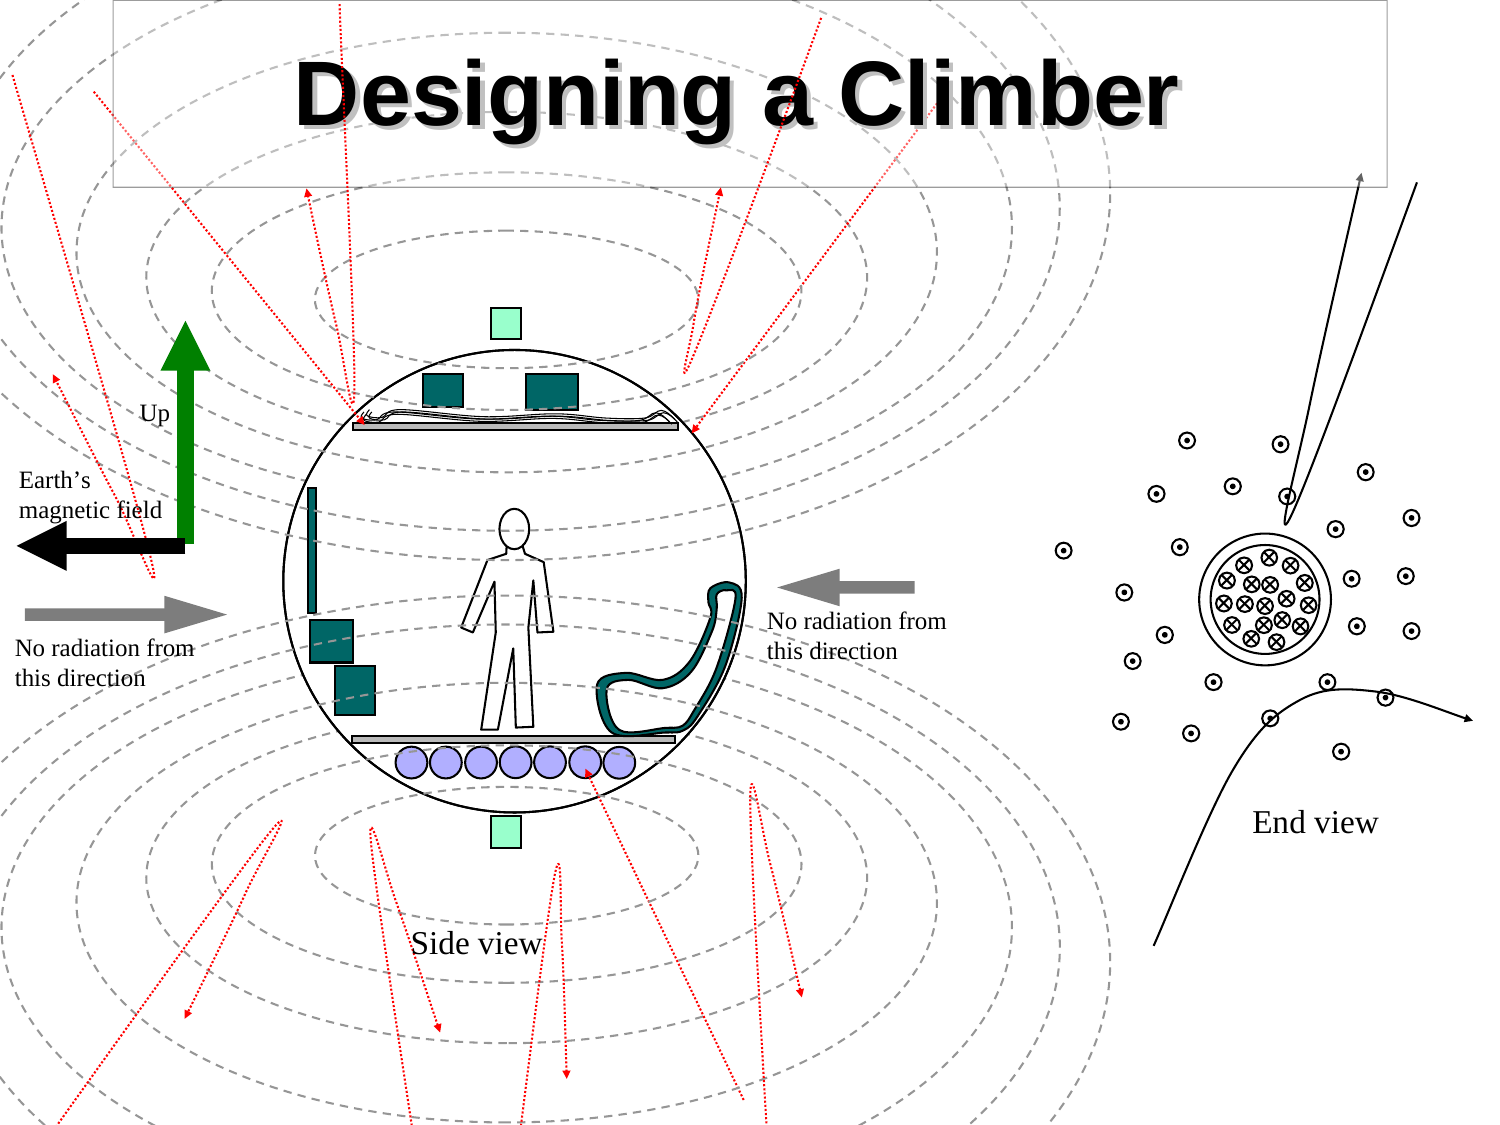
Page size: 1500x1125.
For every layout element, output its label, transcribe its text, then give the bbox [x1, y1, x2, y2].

text_box End view [1237, 792, 1466, 849]
text_box No radiation from this direction [0, 624, 229, 700]
text_box Up [124, 388, 185, 435]
text_box Side view [395, 913, 624, 970]
text_box [146, 731, 868, 1044]
text_box [285, 414, 744, 811]
text_box Earth’s magnetic field [4, 455, 202, 531]
title Designing a Climber [112, 0, 1388, 188]
text_box [146, 188, 868, 425]
text_box No radiation from this direction [752, 597, 981, 673]
text_box [357, 351, 672, 418]
